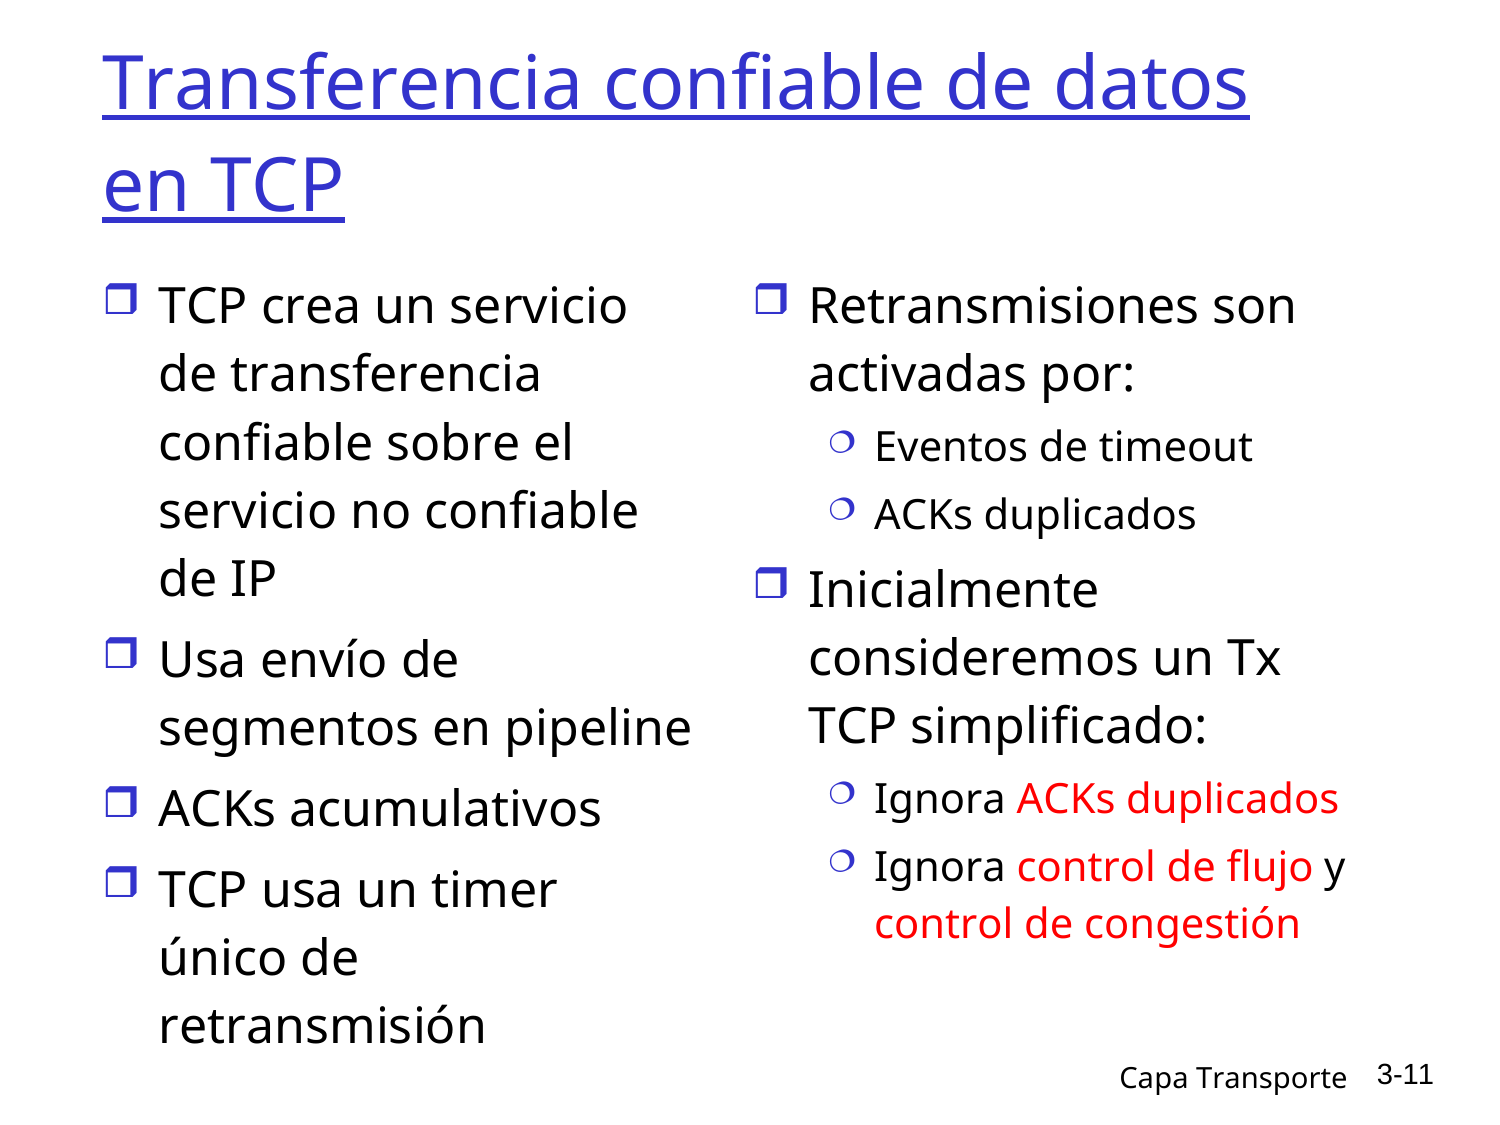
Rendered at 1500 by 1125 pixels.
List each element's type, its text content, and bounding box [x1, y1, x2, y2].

list Retransmisiones son activadas por: Eventos de timeout ACKs duplicados Inicialmente consideremos un Tx TCP simplificado: Ignora ACKs duplicados Ignora control de flujo y control de congestión [737, 262, 1363, 1026]
list TCP crea un servicio de transferencia confiable sobre el servicio no confiable de IP Usa envío de segmentos en pipeline ACKs acumulativos TCP usa un timer único de retransmisión [87, 262, 713, 1085]
title Transferencia confiable de datos en TCP [87, 36, 1363, 227]
